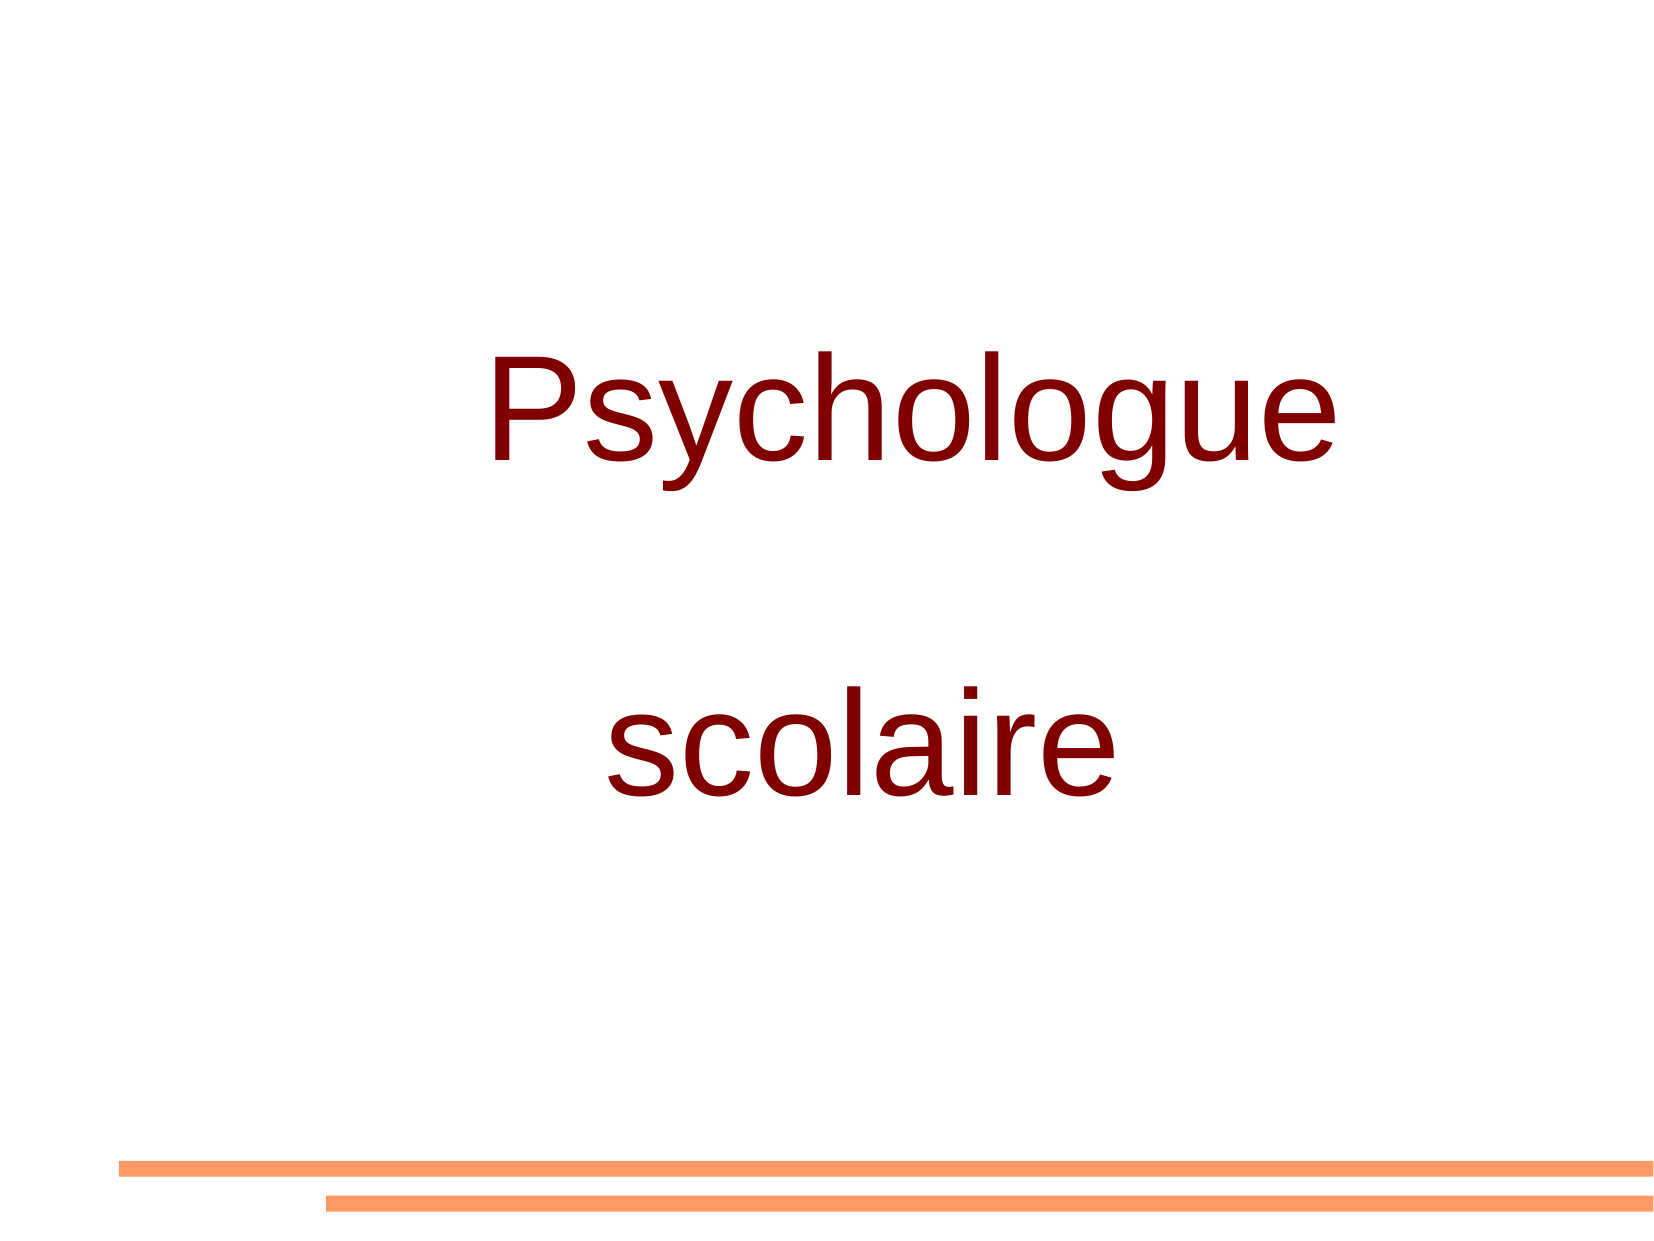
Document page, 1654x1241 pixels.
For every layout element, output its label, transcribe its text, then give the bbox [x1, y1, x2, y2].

title Psychologue scolaire [118, 324, 1531, 828]
